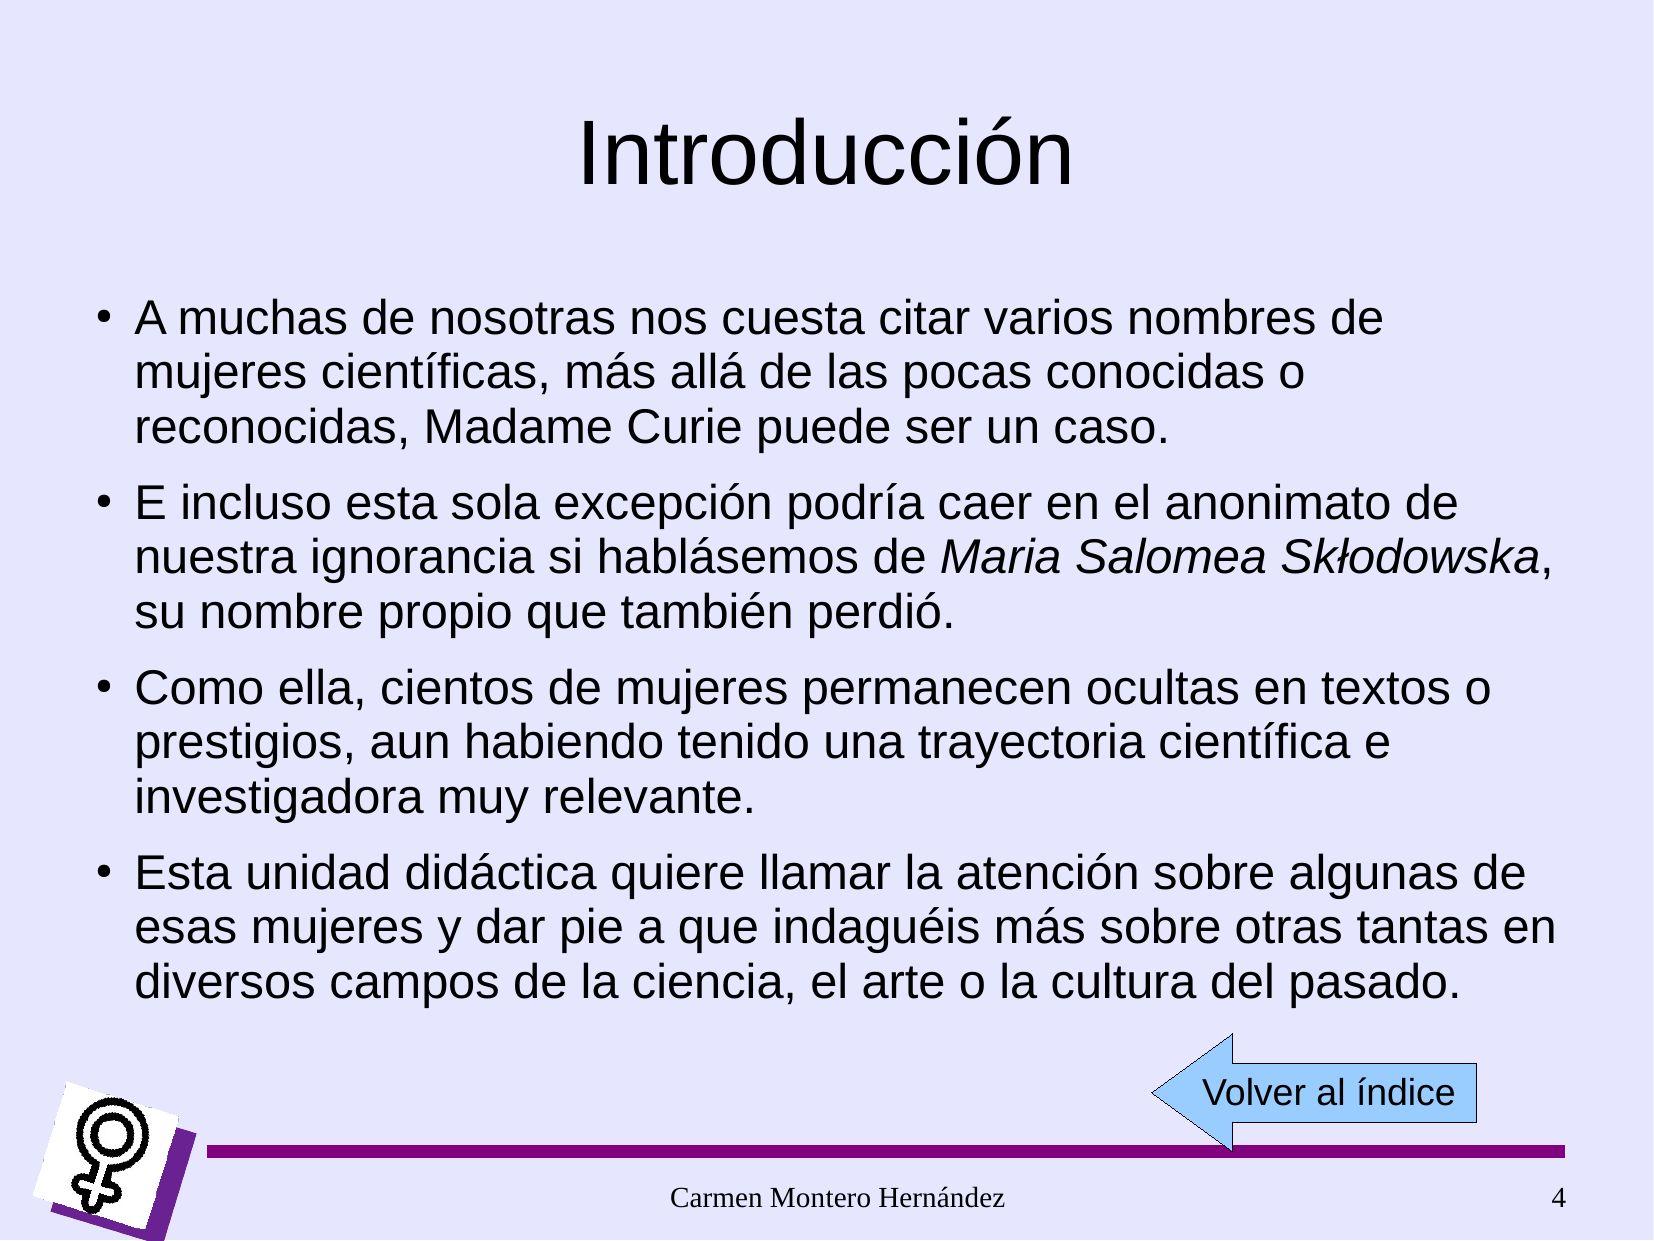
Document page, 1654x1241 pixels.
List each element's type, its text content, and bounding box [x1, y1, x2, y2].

picture [32, 1081, 179, 1229]
title Introducción [82, 49, 1571, 257]
list A muchas de nosotras nos cuesta citar varios nombres de mujeres científicas, más allá de las pocas conocidas o reconocidas, Madame Curie puede ser un caso. E incluso esta sola excepción podría caer en el anonimato de nuestra ignorancia si hablásemos de Maria Salomea Skłodowska, su nombre propio que también perdió. Como ella, cientos de mujeres permanecen ocultas en textos o prestigios, aun habiendo tenido una trayectoria científica e investigadora muy relevante. Esta unidad didáctica quiere llamar la atención sobre algunas de esas mujeres y dar pie a que indaguéis más sobre otras tantas en diversos campos de la ciencia, el arte o la cultura del pasado. [82, 290, 1565, 1034]
text_box Volver al índice [1151, 1033, 1477, 1152]
